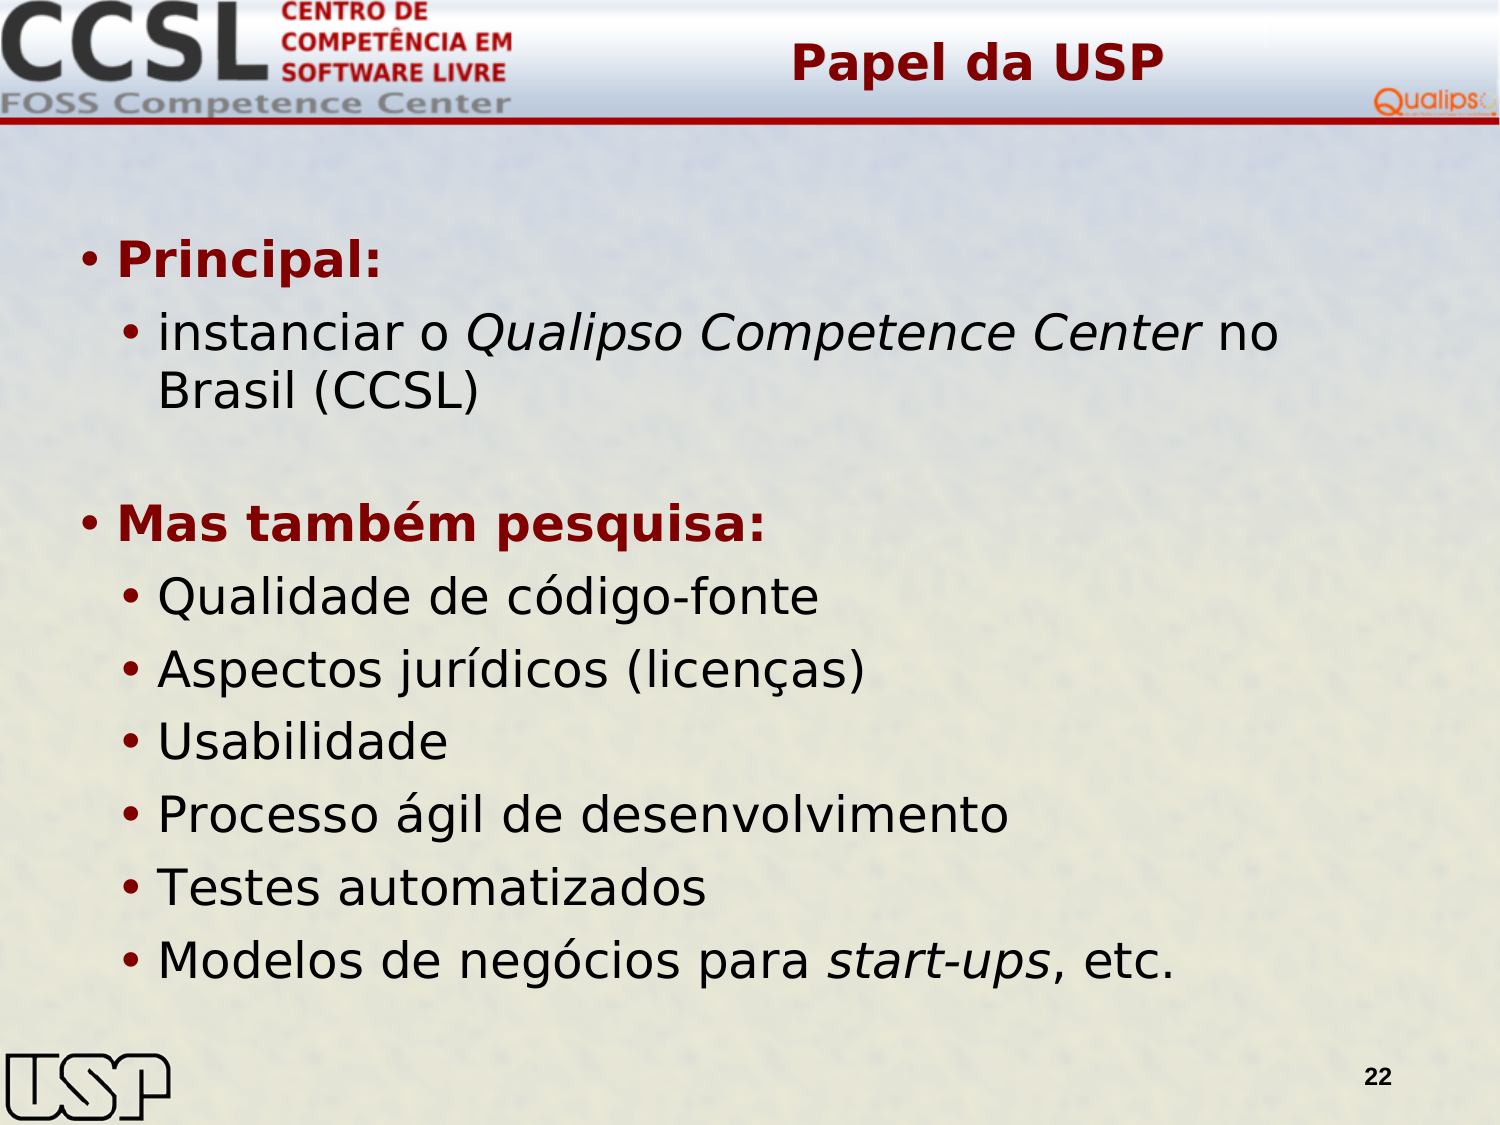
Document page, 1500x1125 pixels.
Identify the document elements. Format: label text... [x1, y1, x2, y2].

picture [0, 0, 1500, 1125]
title Papel da USP [531, 7, 1425, 119]
list Principal: instanciar o Qualipso Competence Center no Brasil (CCSL) Mas também pesquisa: Qualidade de código-fonte Aspectos jurídicos (licenças) Usabilidade Processo ágil de desenvolvimento Testes automatizados Modelos de negócios para start-ups, etc. [75, 231, 1425, 1072]
